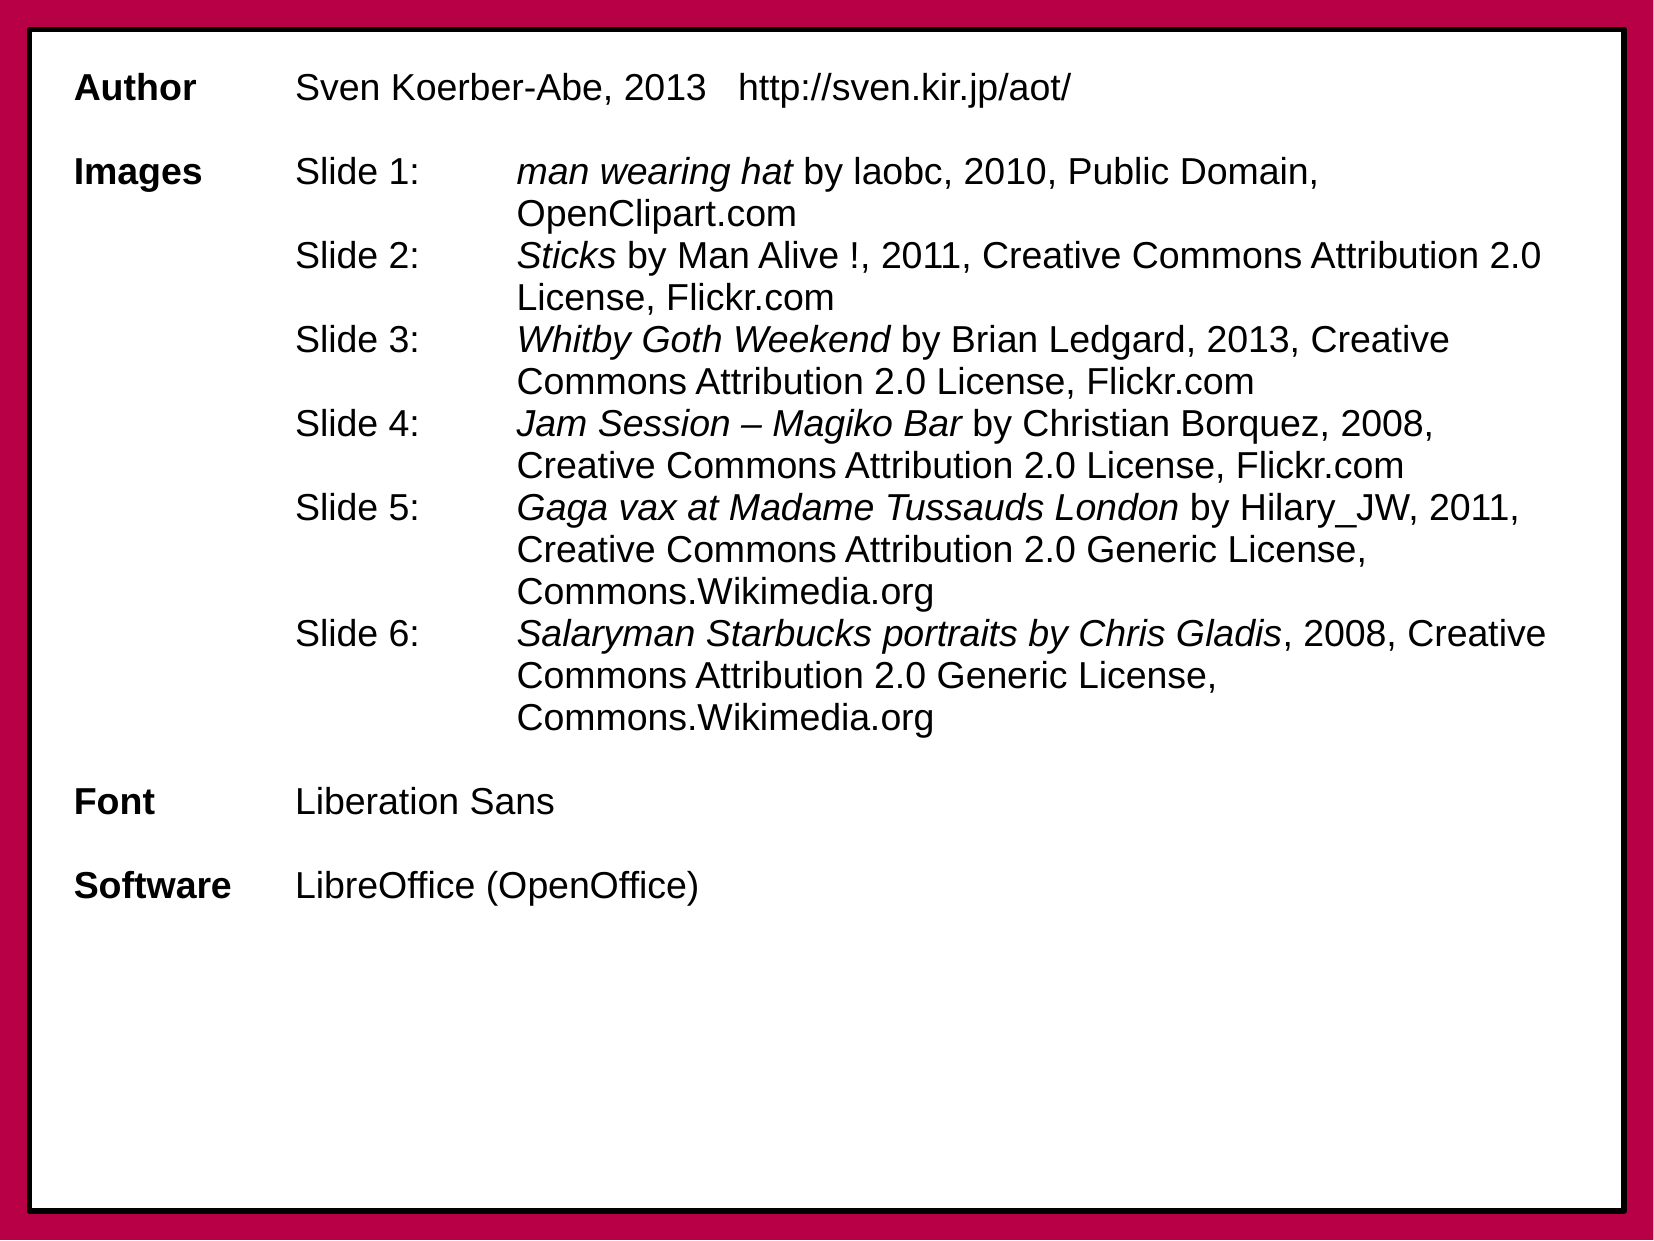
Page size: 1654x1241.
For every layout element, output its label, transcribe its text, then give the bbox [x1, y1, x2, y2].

text_box [29, 29, 1625, 1211]
text_box Author Sven Koerber-Abe, 2013 http://sven.kir.jp/aot/ Images Slide 1: man wearing hat by laobc, 2010, Public Domain, OpenClipart.com Slide 2: Sticks by Man Alive !, 2011, Creative Commons Attribution 2.0 License, Flickr.com Slide 3: Whitby Goth Weekend by Brian Ledgard, 2013, Creative Commons Attribution 2.0 License, Flickr.com Slide 4: Jam Session – Magiko Bar by Christian Borquez, 2008, Creative Commons Attribution 2.0 License, Flickr.com Slide 5: Gaga vax at Madame Tussauds London by Hilary_JW, 2011, Creative Commons Attribution 2.0 Generic License, Commons.Wikimedia.org Slide 6: Salaryman Starbucks portraits by Chris Gladis, 2008, Creative Commons Attribution 2.0 Generic License, Commons.Wikimedia.org Font Liberation Sans Software LibreOffice (OpenOffice) [59, 59, 1595, 1086]
